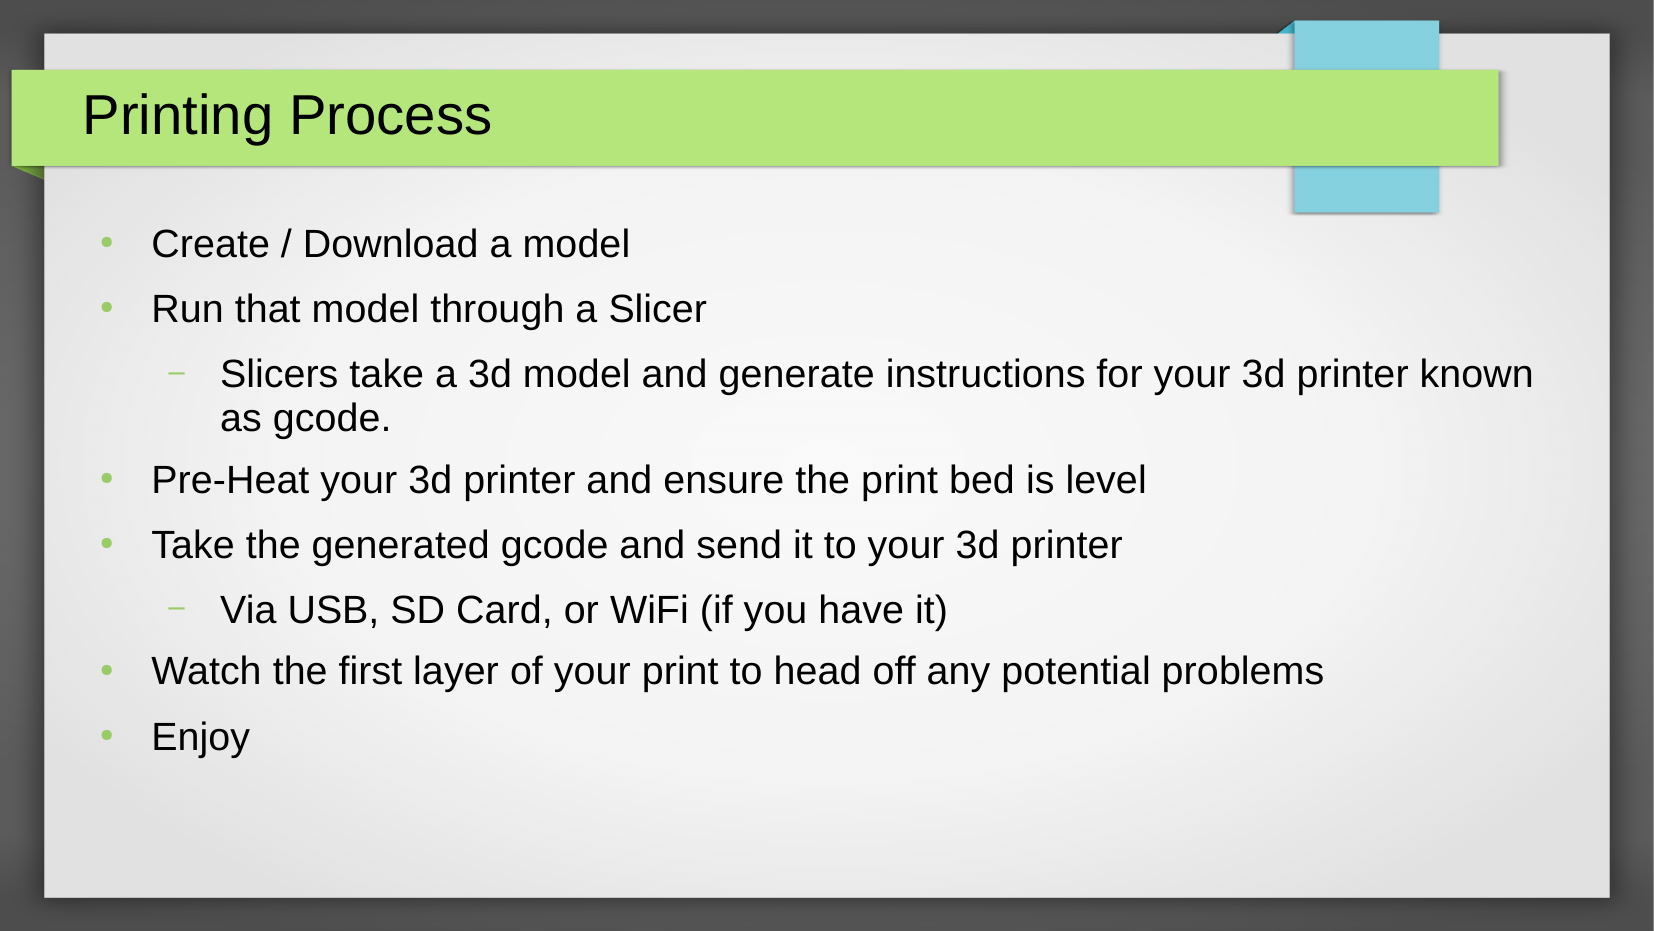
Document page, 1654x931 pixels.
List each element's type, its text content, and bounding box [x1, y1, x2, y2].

picture [0, 0, 1654, 931]
title Printing Process [82, 70, 1264, 160]
list Create / Download a model Run that model through a Slicer Slicers take a 3d model and generate instructions for your 3d printer known as gcode. Pre-Heat your 3d printer and ensure the print bed is level Take the generated gcode and send it to your 3d printer Via USB, SD Card, or WiFi (if you have it) Watch the first layer of your print to head off any potential problems Enjoy [82, 221, 1571, 761]
